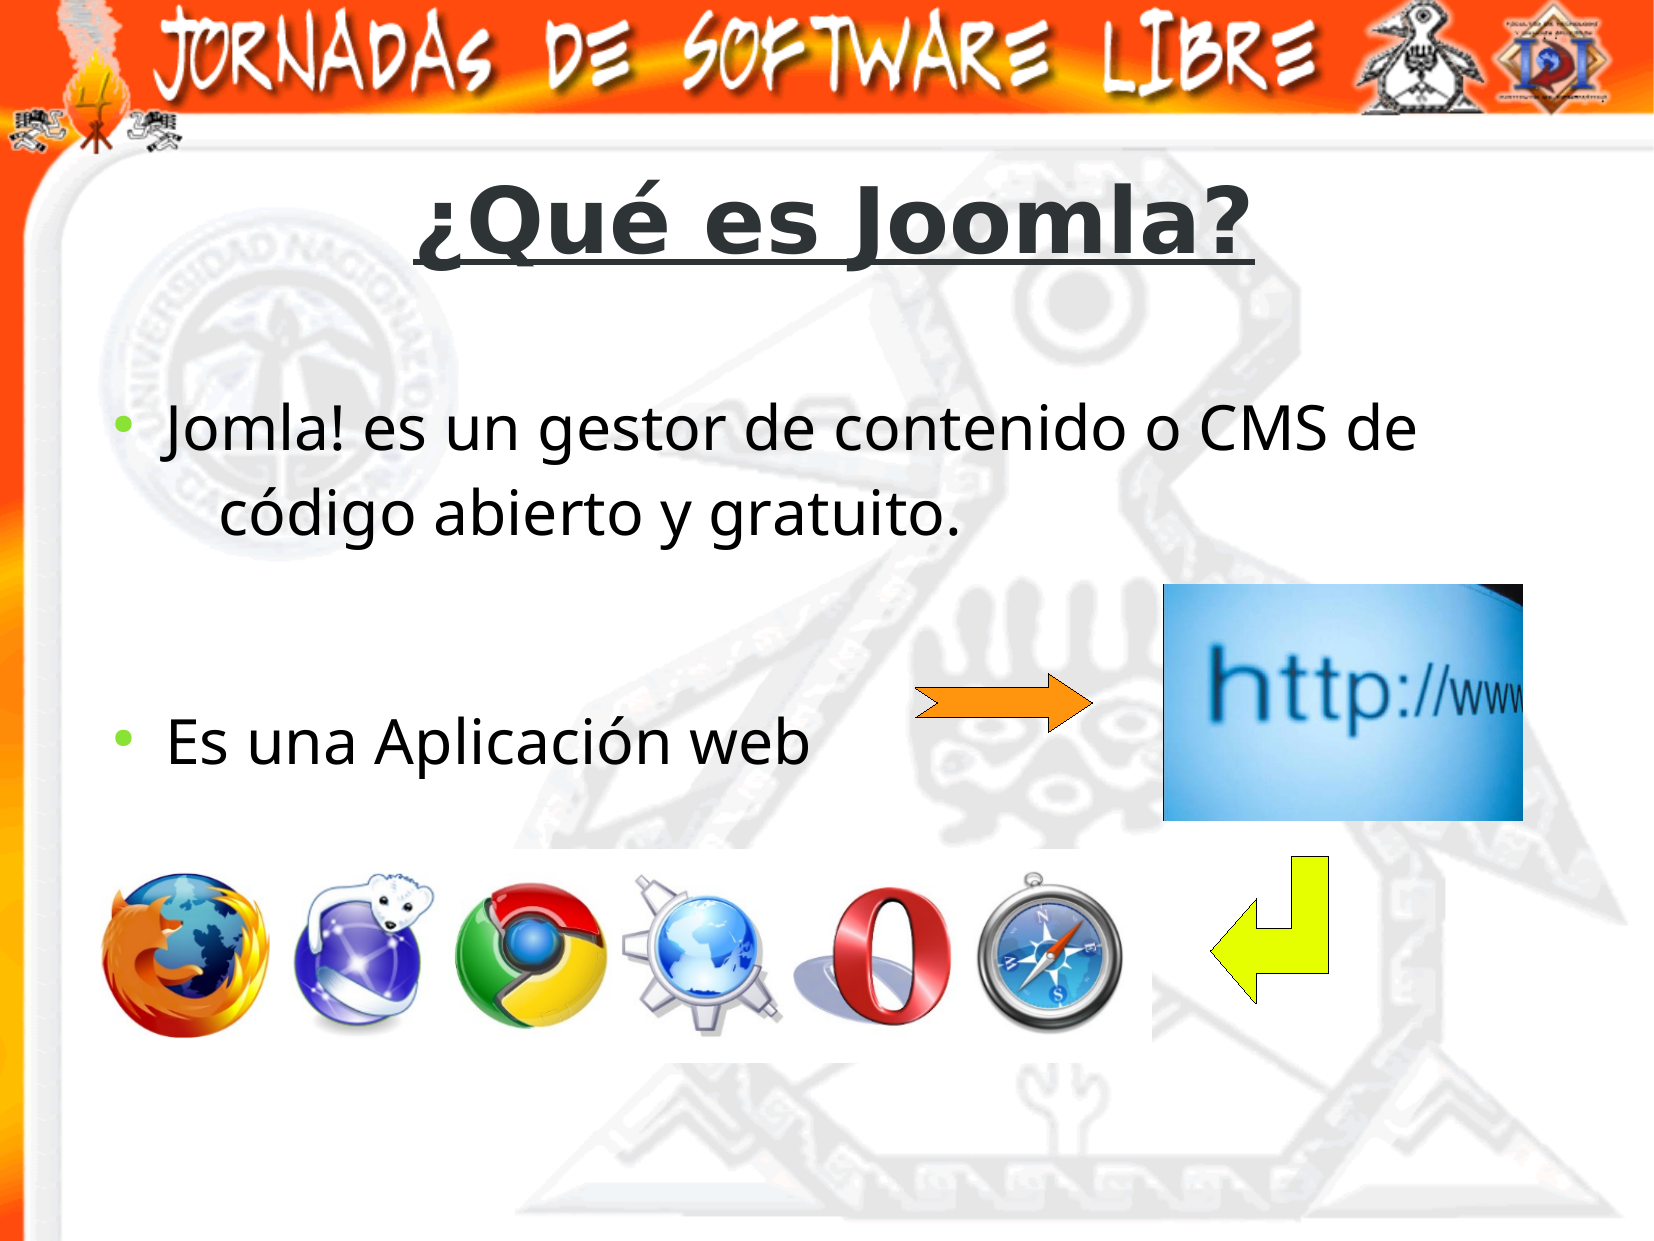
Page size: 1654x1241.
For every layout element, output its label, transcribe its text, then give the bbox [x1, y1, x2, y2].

text_box [1210, 856, 1329, 1004]
list Jomla! es un gestor de contenido o CMS de código abierto y gratuito. Es una Aplicación web [76, 383, 1565, 1188]
title ¿Qué es Joomla? [413, 118, 1329, 326]
picture [0, 0, 1654, 1241]
text_box [915, 673, 1093, 733]
